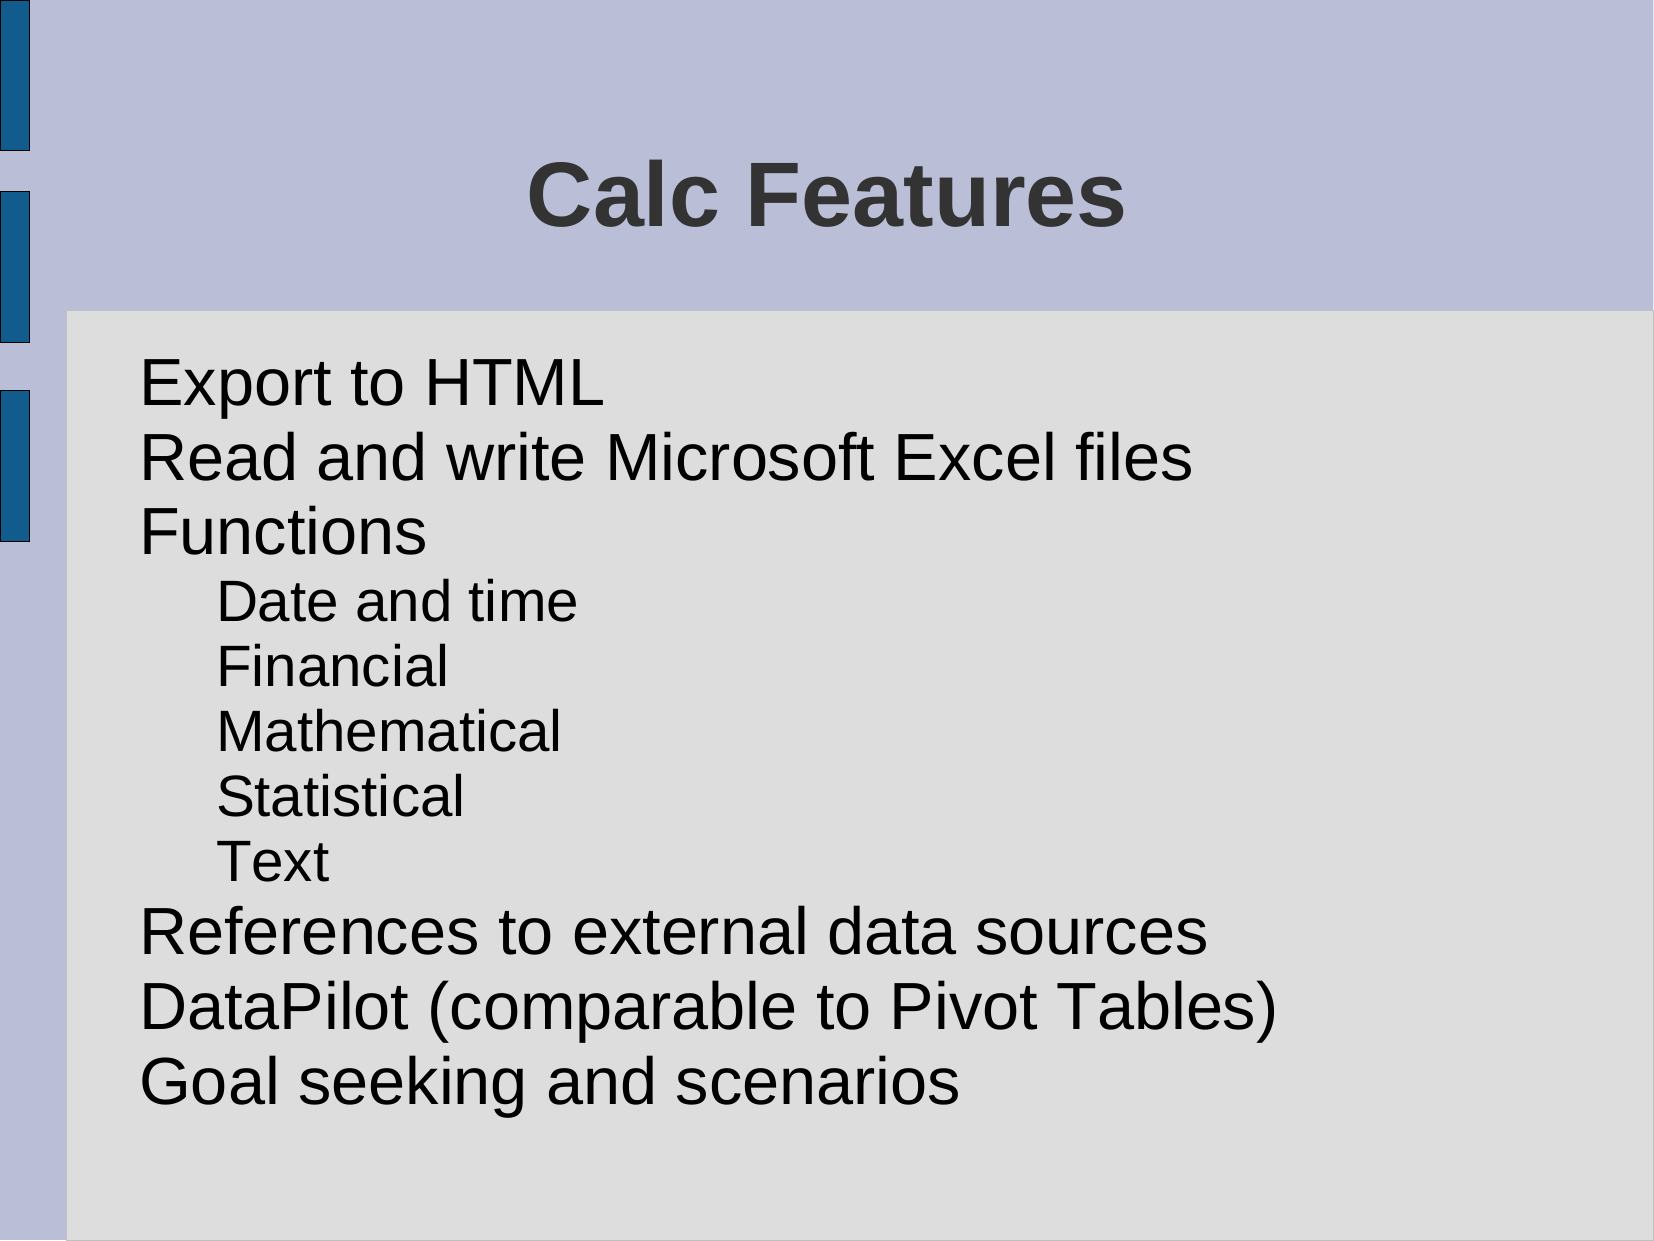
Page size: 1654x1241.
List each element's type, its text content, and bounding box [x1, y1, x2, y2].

list Export to HTML Read and write Microsoft Excel files Functions Date and time Financial Mathematical Statistical Text References to external data sources DataPilot (comparable to Pivot Tables) Goal seeking and scenarios [121, 344, 1534, 1127]
title Calc Features [121, 91, 1534, 299]
